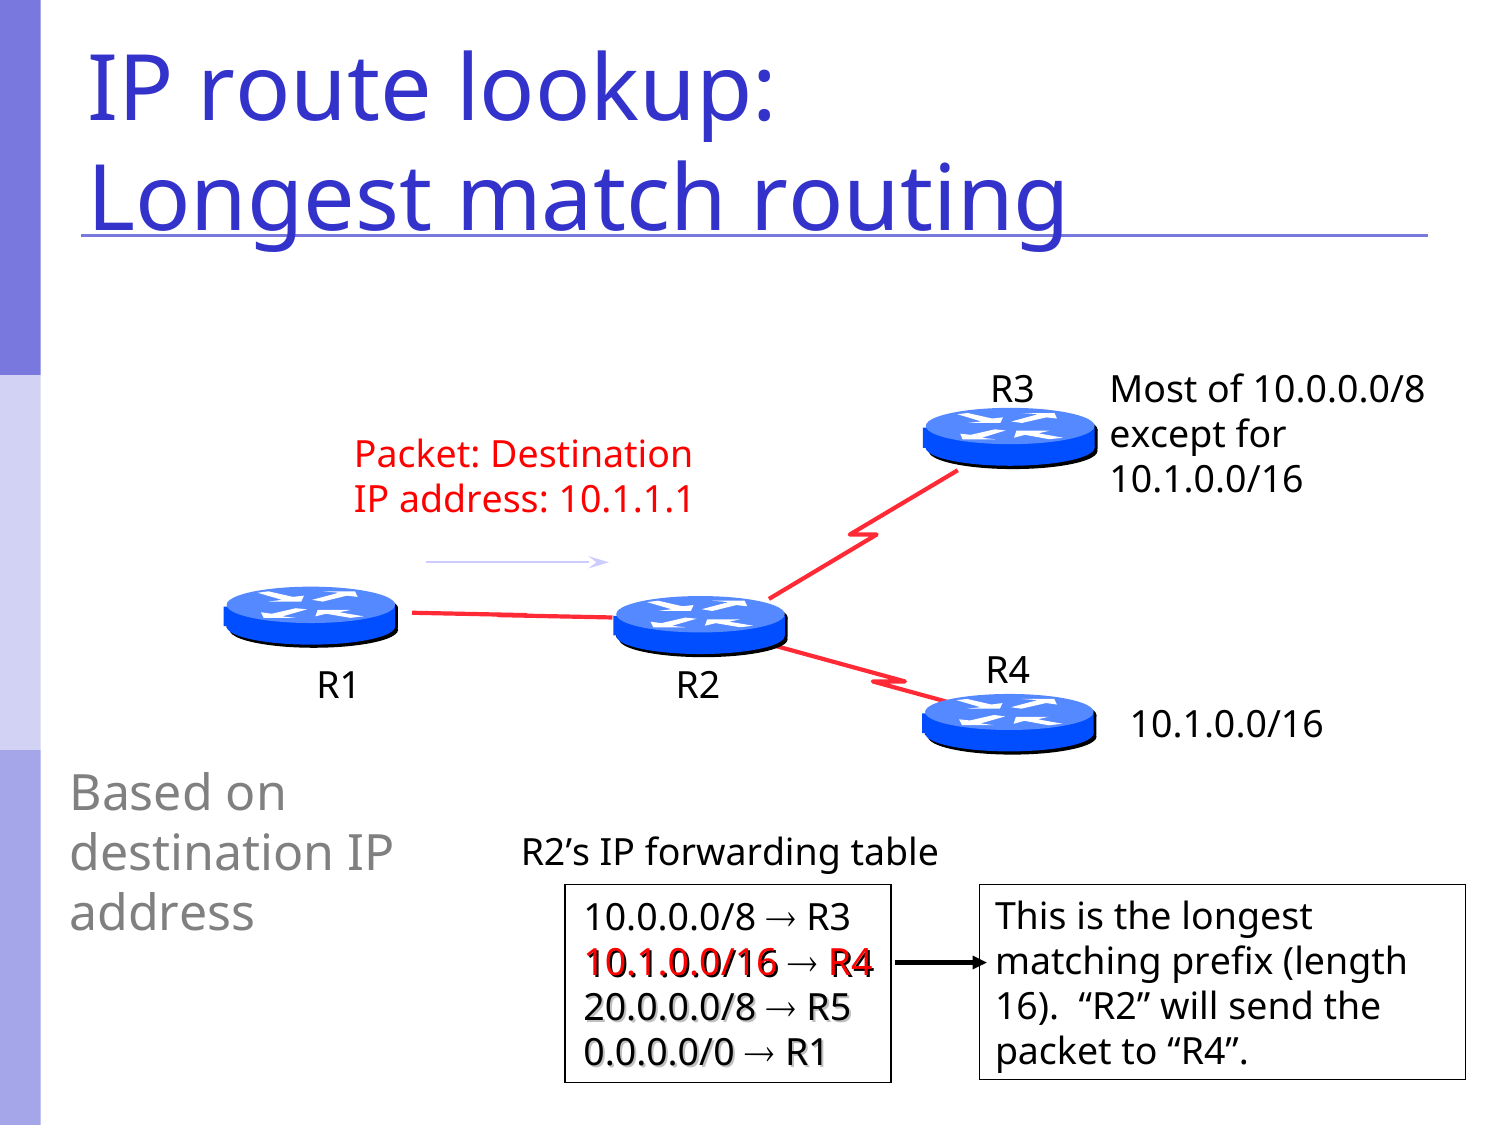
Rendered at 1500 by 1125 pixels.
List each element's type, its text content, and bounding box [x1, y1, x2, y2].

text_box [613, 596, 788, 656]
text_box This is the longest matching prefix (length 16). “R2” will send the packet to “R4”. [979, 884, 1466, 1080]
text_box Packet: Destination IP address: 10.1.1.1 [336, 421, 714, 530]
text_box R1 [300, 653, 377, 715]
text_box [922, 407, 1093, 470]
text_box 10.1.0.0/16 [1113, 692, 1340, 753]
text_box Based on destination IP address [51, 751, 475, 950]
text_box [922, 695, 1097, 755]
text_box R4 [969, 638, 1046, 699]
title IP route lookup: Longest match routing [75, 22, 1394, 256]
text_box R3 [974, 357, 1051, 409]
text_box [223, 586, 399, 648]
text_box R2 [659, 653, 737, 714]
text_box R2’s IP forwarding table [502, 818, 959, 882]
text_box Most of 10.0.0.0/8 except for 10.1.0.0/16 [1093, 357, 1497, 509]
text_box 10.0.0.0/8  R3 10.1.0.0/16  R4 20.0.0.0/8  R5 0.0.0.0/0  R1 [564, 884, 892, 1083]
